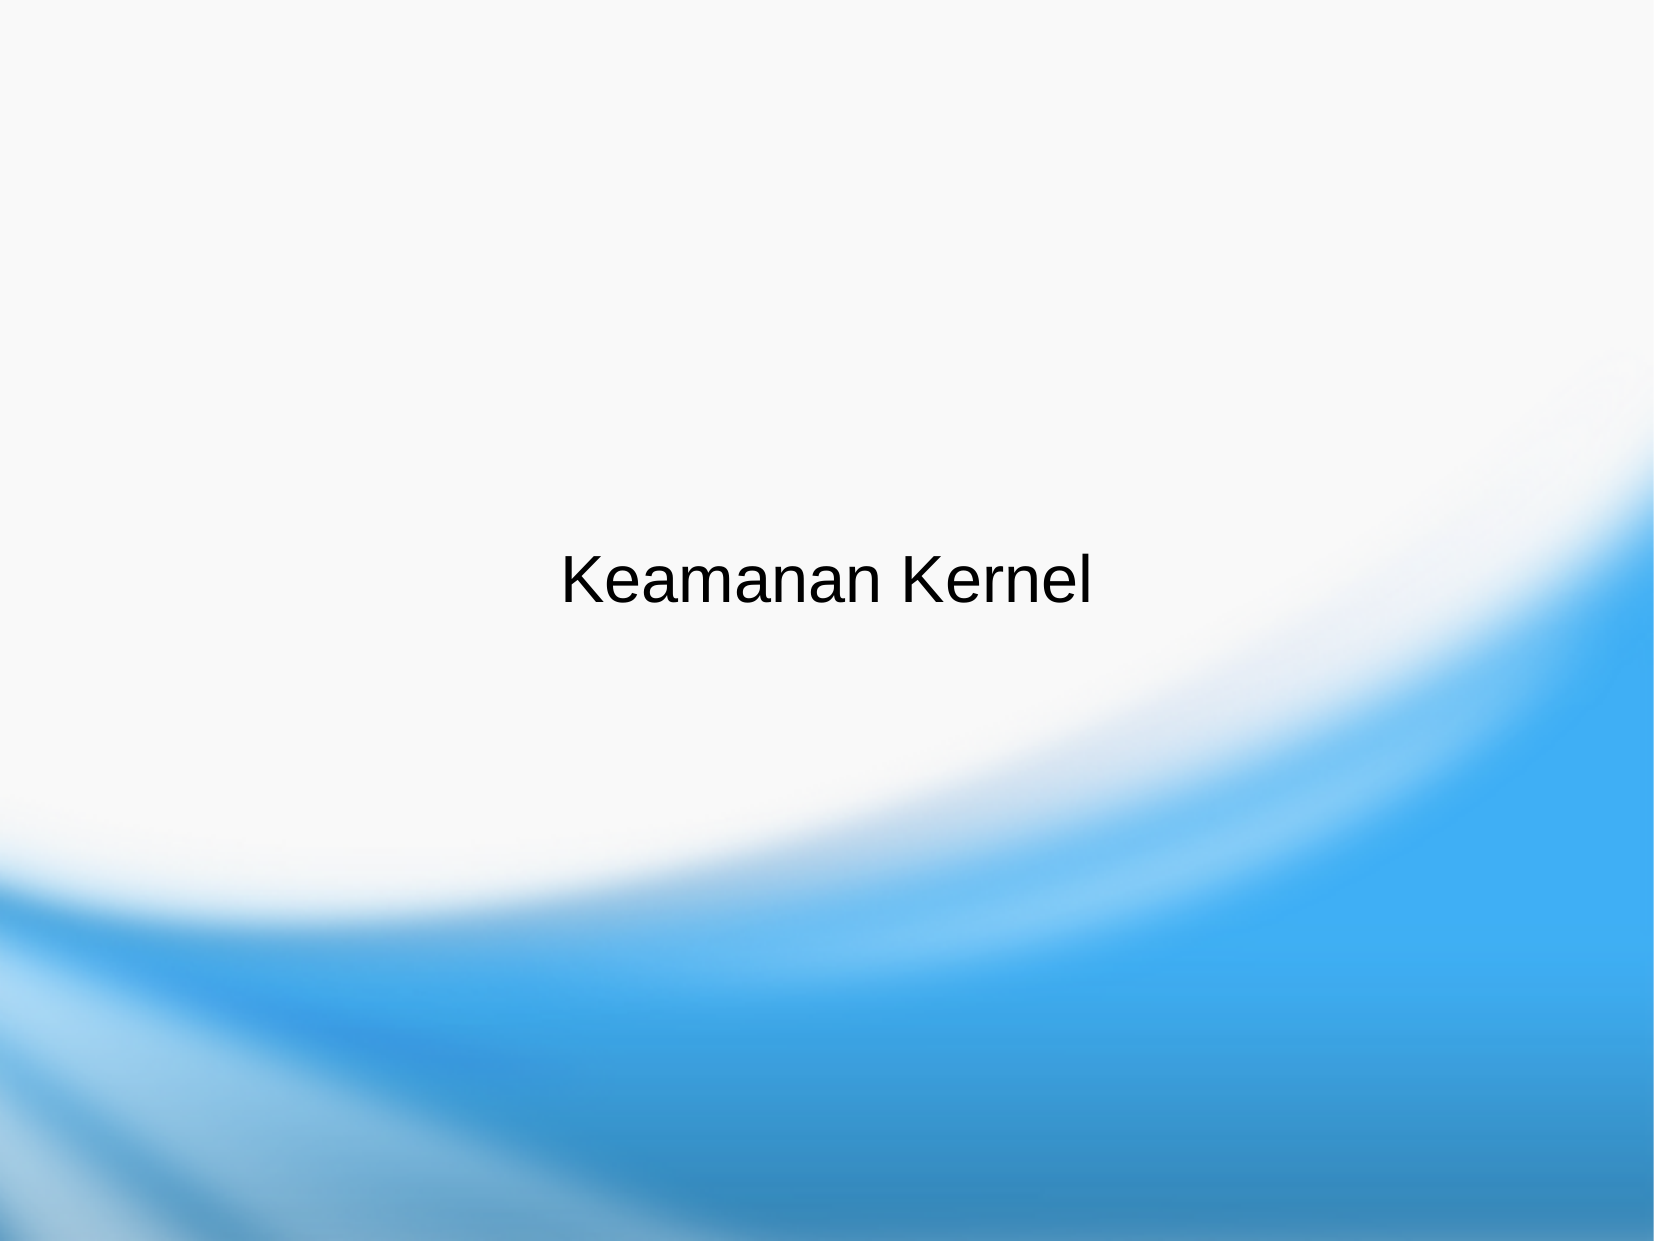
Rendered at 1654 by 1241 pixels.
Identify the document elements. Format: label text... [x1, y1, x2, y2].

subtitle Keamanan Kernel [82, 49, 1571, 1109]
picture [0, 0, 1654, 1241]
